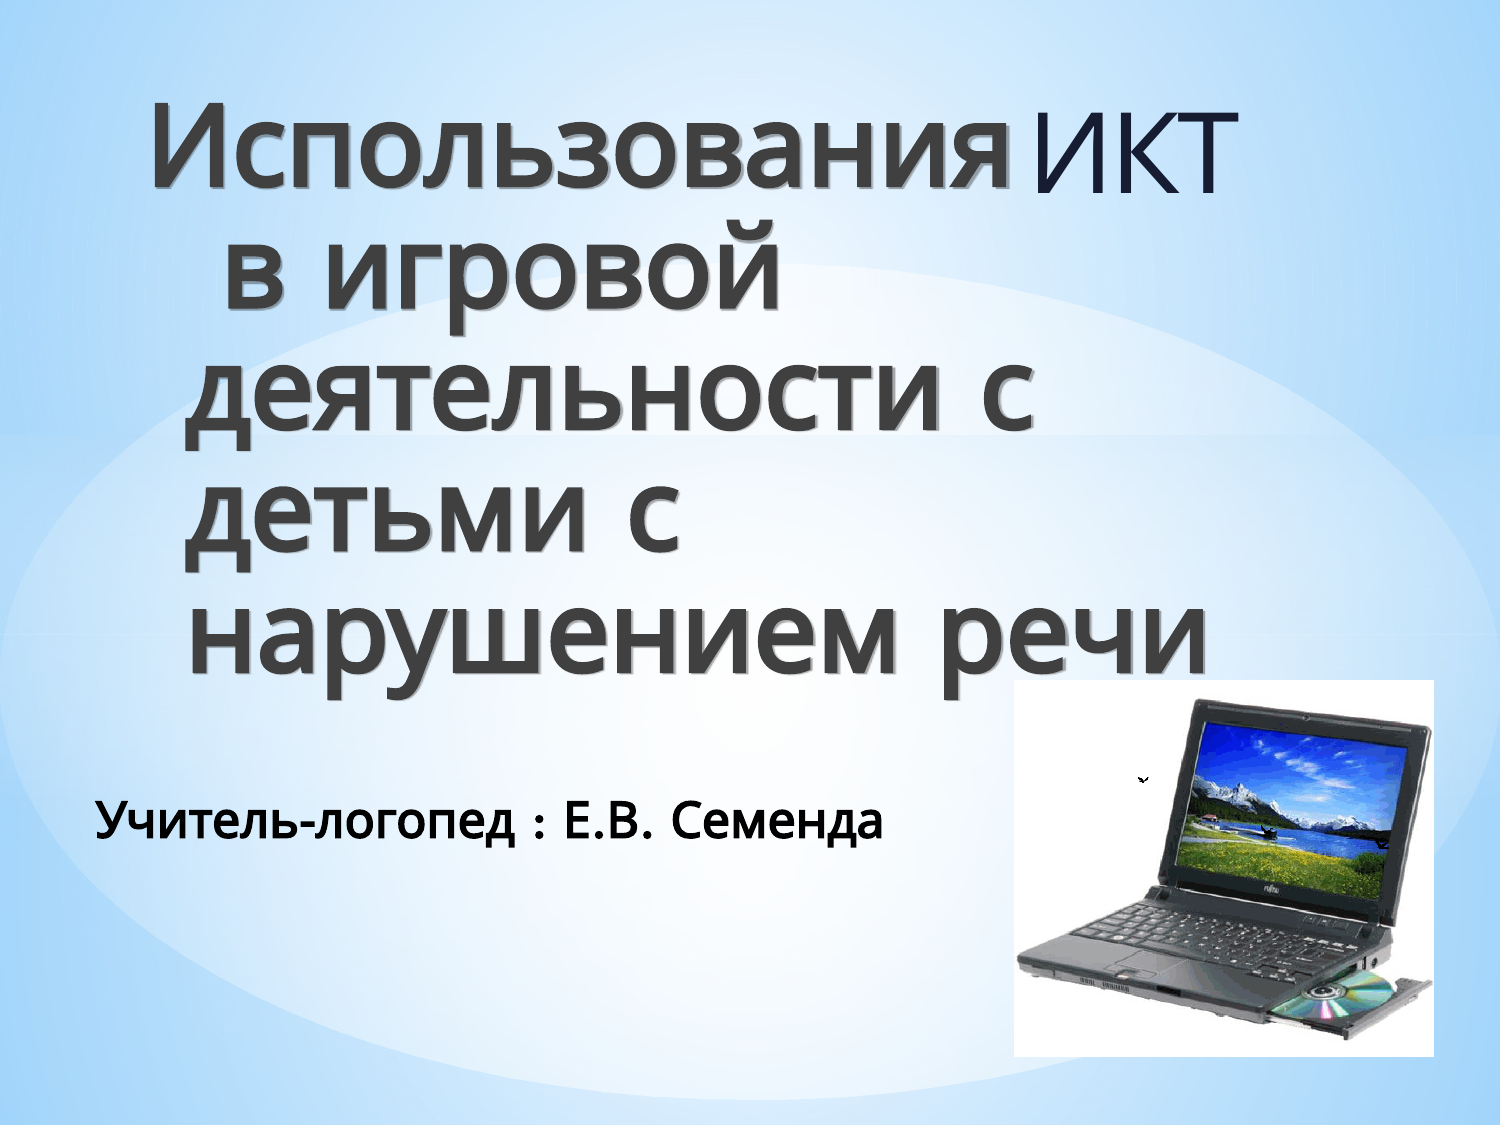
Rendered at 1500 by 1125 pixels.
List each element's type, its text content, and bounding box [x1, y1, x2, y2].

title Использования в игровой деятельности с детьми с нарушением речи [64, 80, 1326, 680]
picture [1014, 680, 1434, 1057]
text_box ИКТ [1012, 73, 1357, 224]
subtitle Учитель-логопед : Е.В. Семенда [64, 786, 909, 1012]
